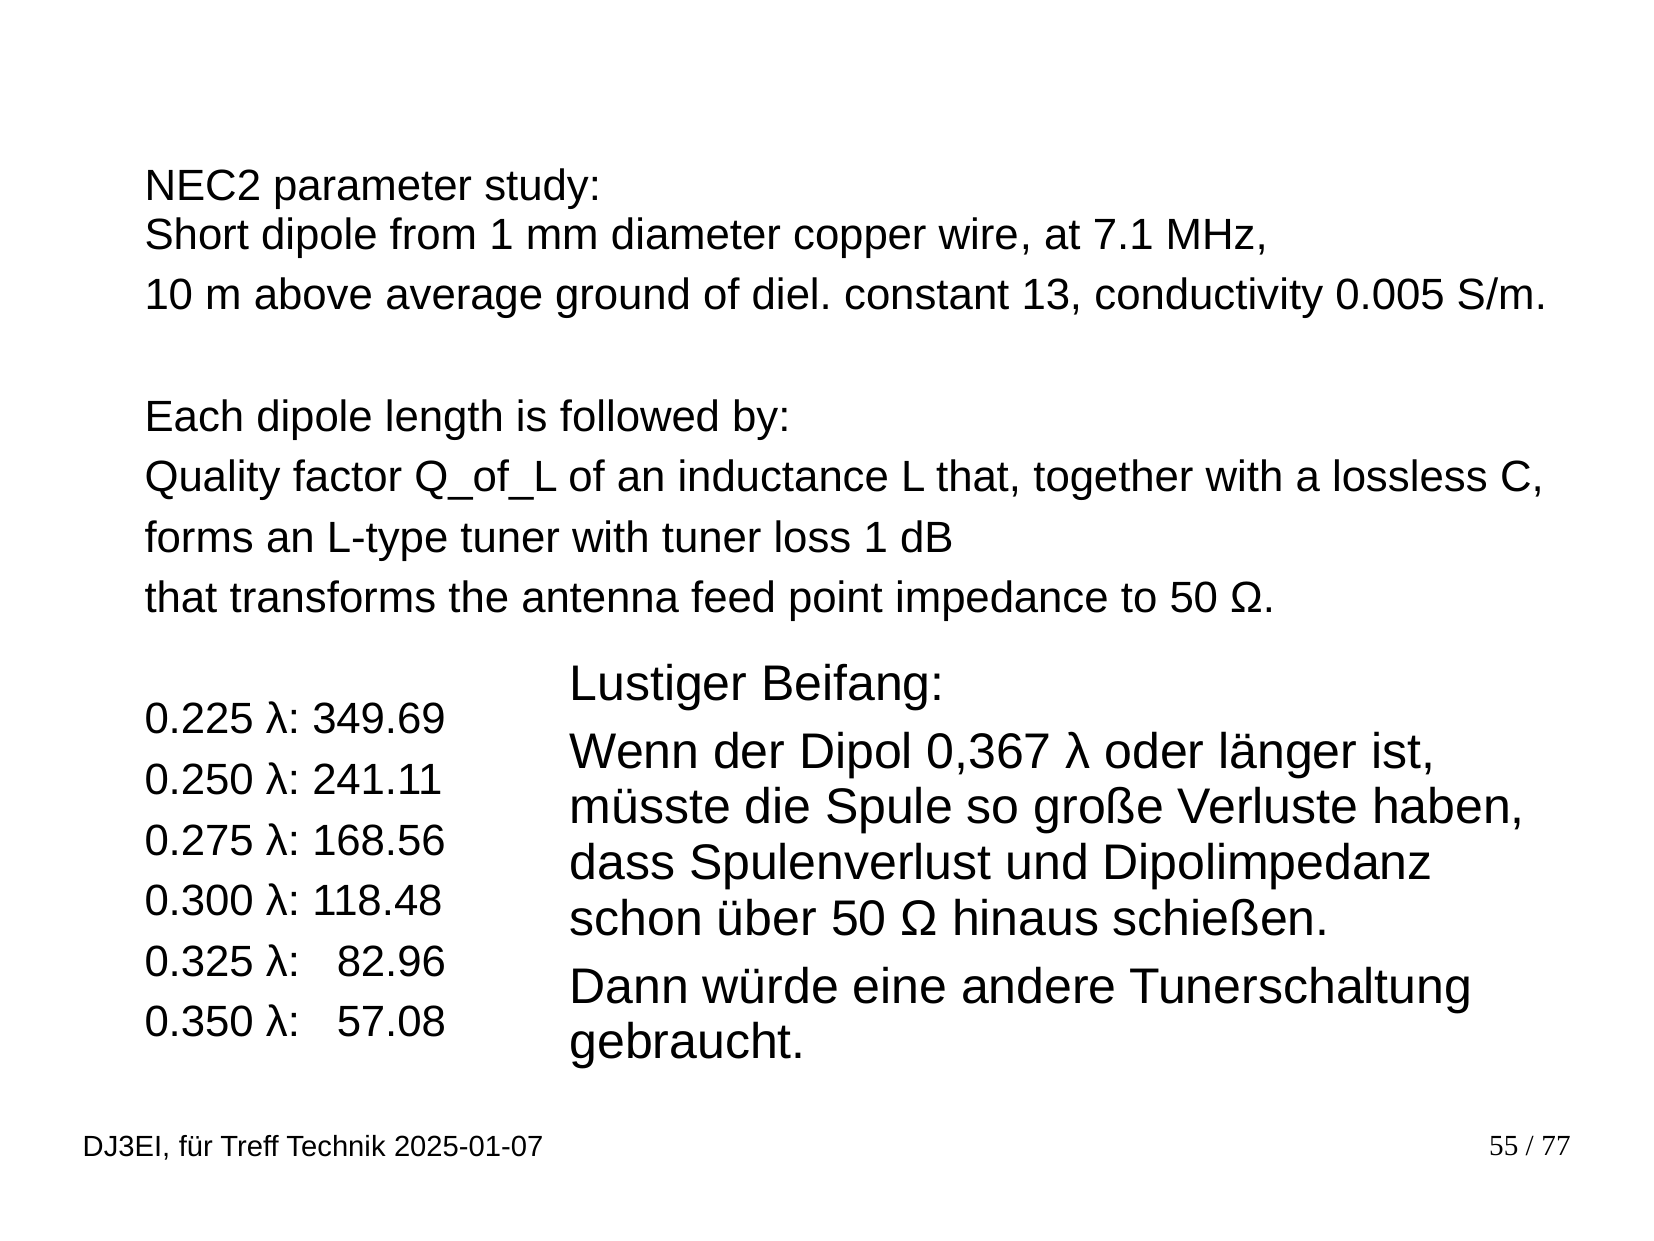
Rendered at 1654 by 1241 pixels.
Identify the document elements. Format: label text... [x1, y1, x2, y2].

text_box Lustiger Beifang: Wenn der Dipol 0,367 λ oder länger ist, müsste die Spule so große Verluste haben, dass Spulenverlust und Dipolimpedanz schon über 50 Ω hinaus schießen. Dann würde eine andere Tunerschaltung gebraucht. [555, 648, 1541, 1077]
text_box NEC2 parameter study: Short dipole from 1 mm diameter copper wire, at 7.1 MHz, 10 m above average ground of diel. constant 13, conductivity 0.005 S/m. Each dipole length is followed by: Quality factor Q_of_L of an inductance L that, together with a lossless C, forms an L-type tuner with tuner loss 1 dB that transforms the antenna feed point impedance to 50 Ω. 0.225 λ: 349.69 0.250 λ: 241.11 0.275 λ: 168.56 0.300 λ: 118.48 0.325 λ: 82.96 0.350 λ: 57.08 [129, 153, 1564, 1054]
